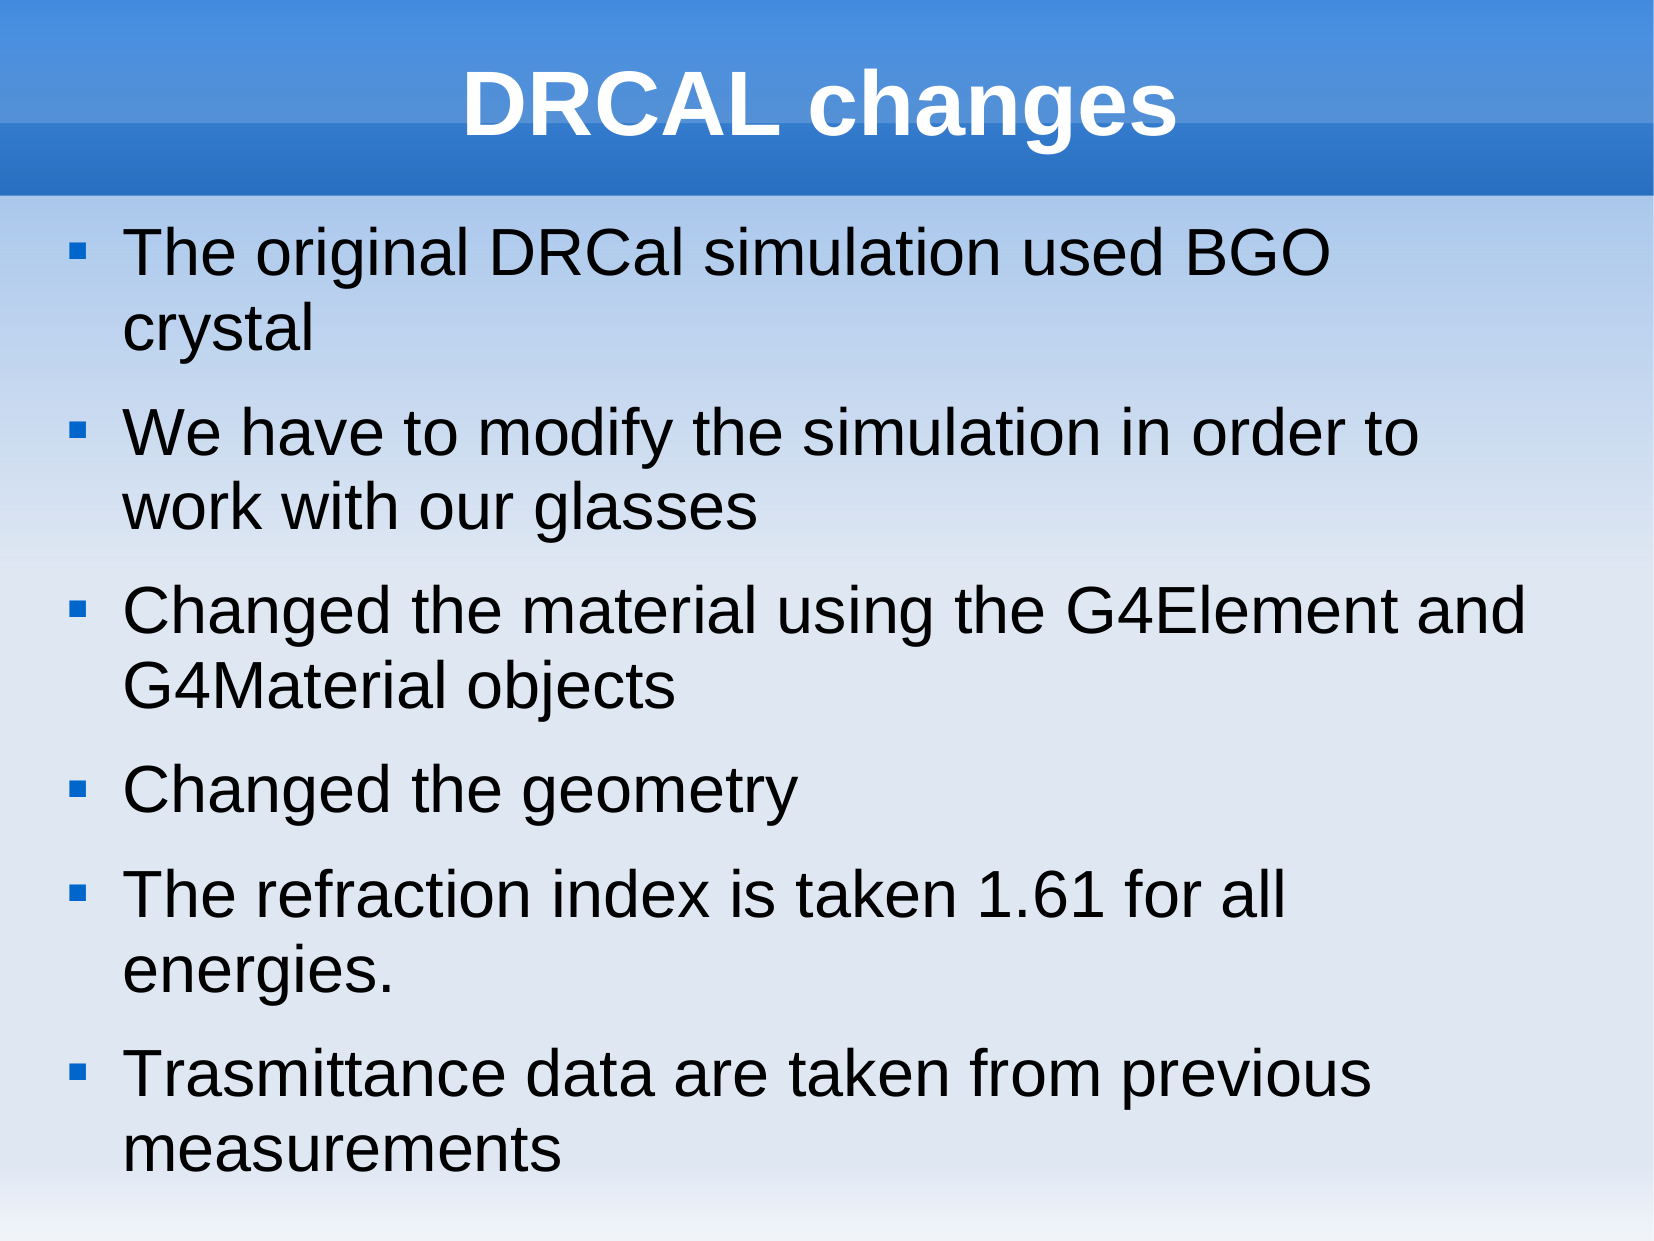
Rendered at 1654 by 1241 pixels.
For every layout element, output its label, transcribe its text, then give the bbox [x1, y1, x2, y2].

title DRCAL changes [76, 0, 1565, 208]
list The original DRCal simulation used BGO crystal We have to modify the simulation in order to work with our glasses Changed the material using the G4Element and G4Material objects Changed the geometry The refraction index is taken 1.61 for all energies. Trasmittance data are taken from previous measurements [51, 215, 1540, 1241]
picture [0, 0, 1654, 1241]
